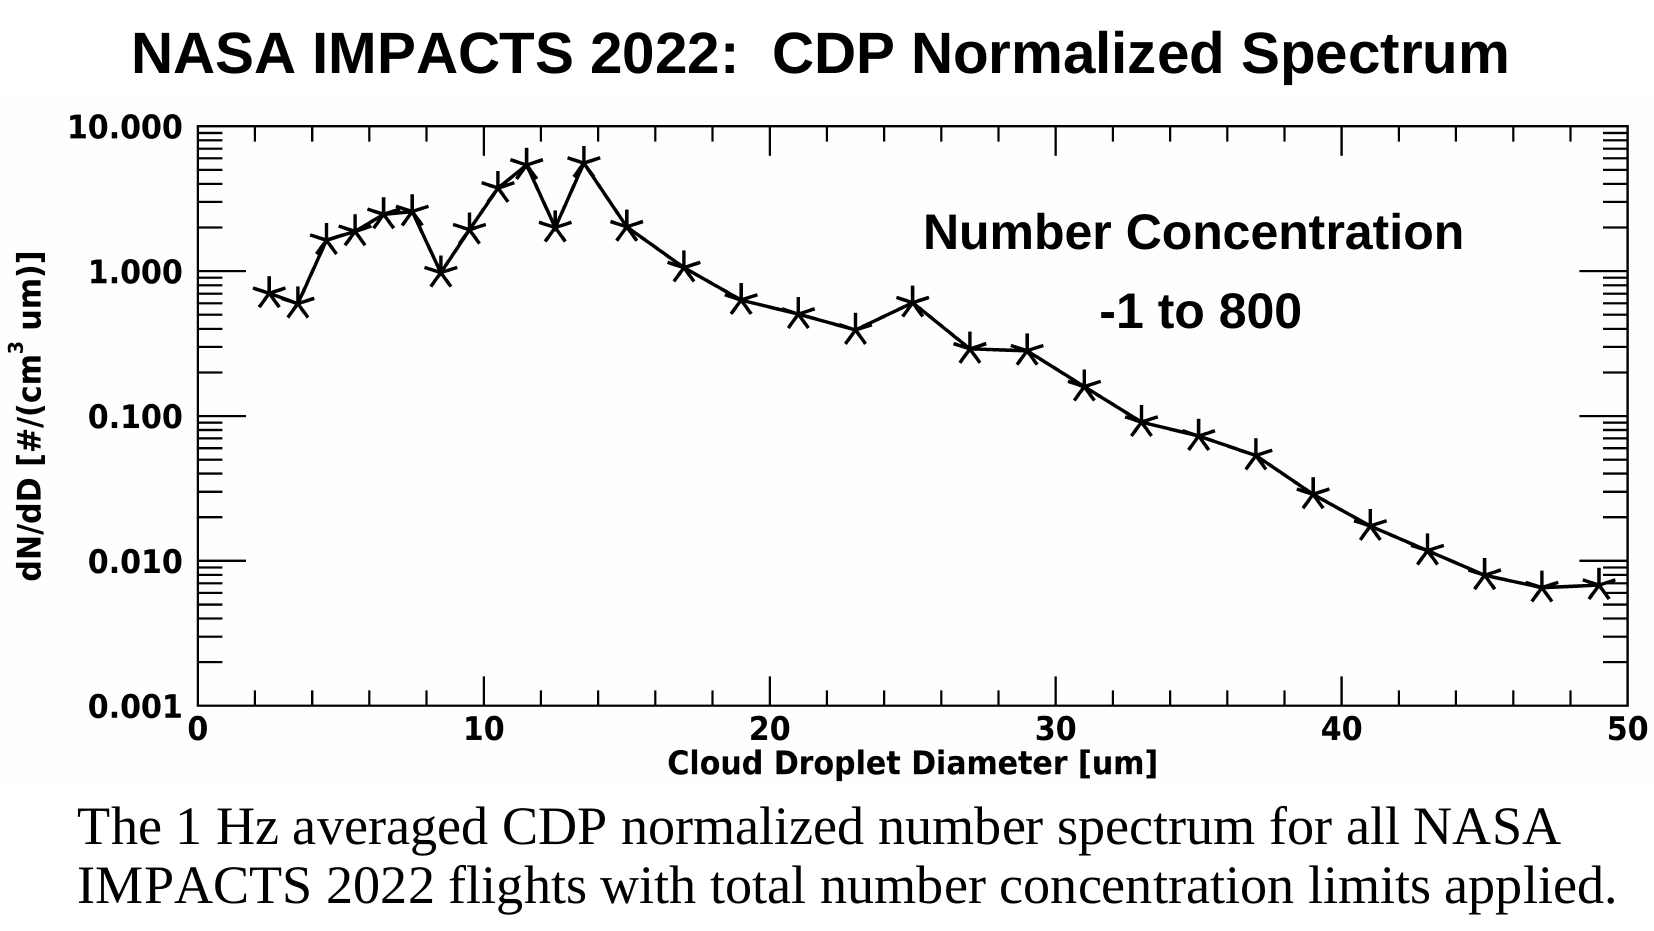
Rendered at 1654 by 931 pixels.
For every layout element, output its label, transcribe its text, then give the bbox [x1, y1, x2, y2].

text_box The 1 Hz averaged CDP normalized number spectrum for all NASA IMPACTS 2022 flights with total number concentration limits applied. [63, 790, 1654, 922]
text_box NASA IMPACTS 2022: CDP Normalized Spectrum [0, 22, 1649, 86]
picture [0, 99, 1654, 788]
text_box Number Concentration -1 to 800 [893, 173, 1494, 508]
